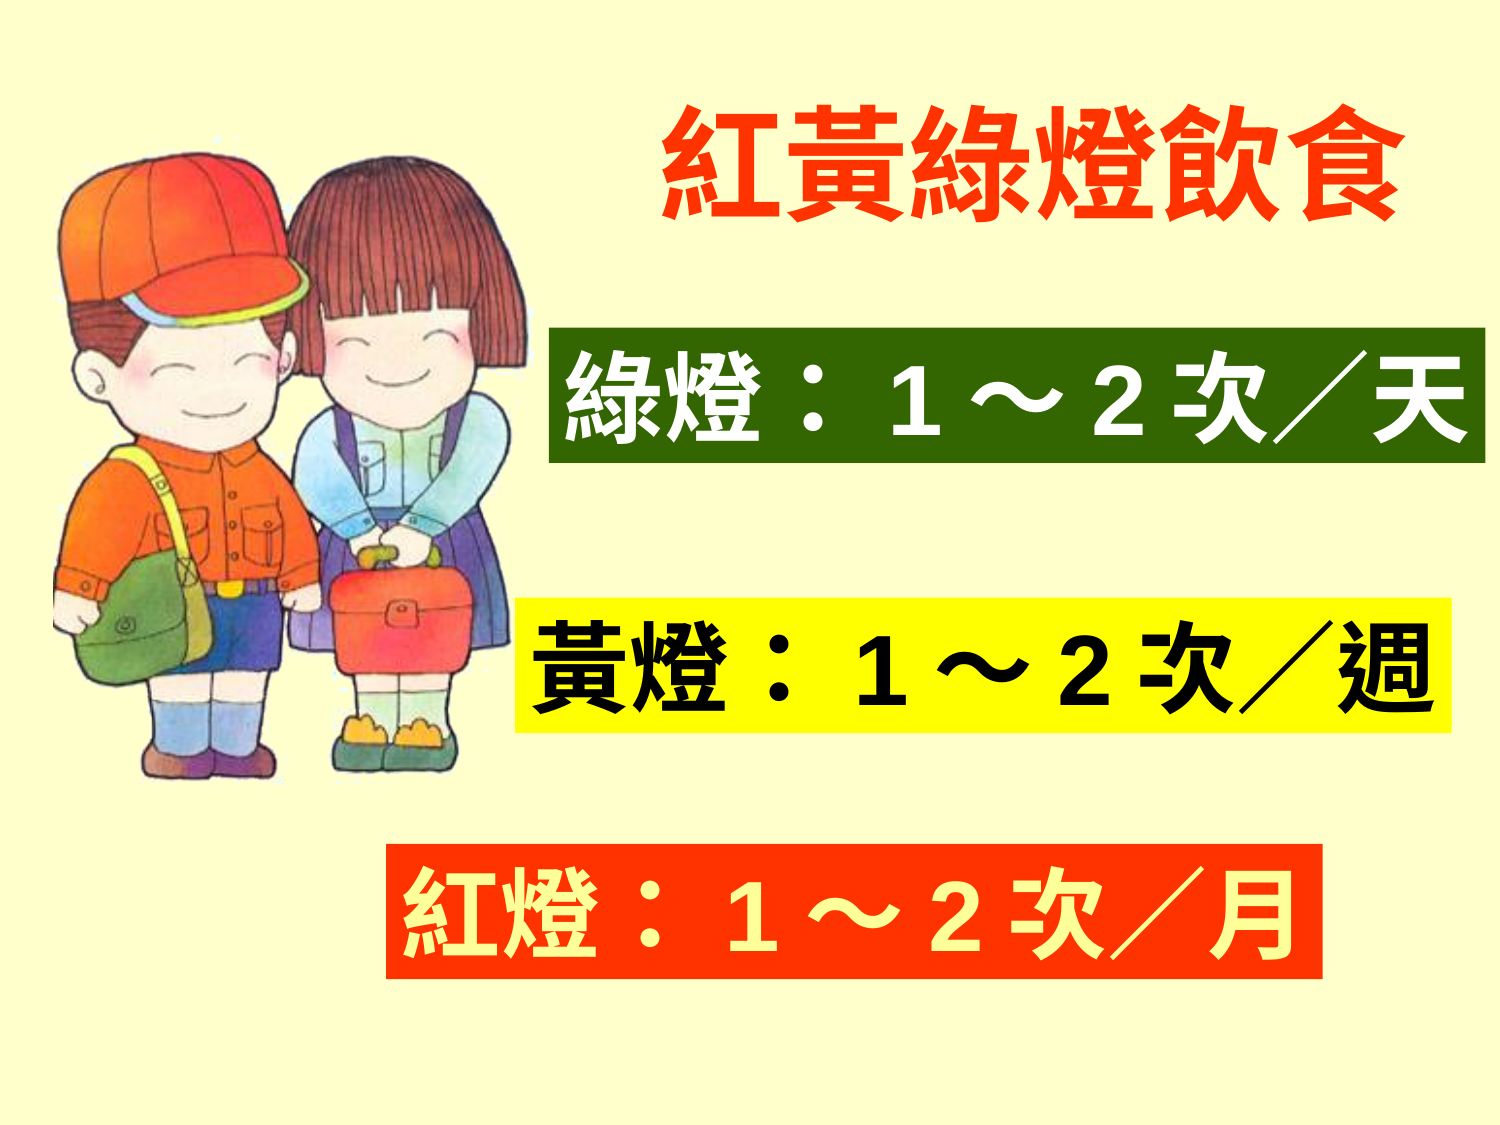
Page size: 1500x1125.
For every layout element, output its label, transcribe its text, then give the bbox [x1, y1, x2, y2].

text_box 紅黃綠燈飲食 [643, 78, 1424, 244]
text_box 黃燈：1～2次／週 [515, 597, 1452, 734]
text_box 綠燈：1～2次／天 [548, 327, 1486, 463]
text_box 紅燈：1～2次／月 [386, 843, 1323, 980]
picture [53, 101, 548, 799]
